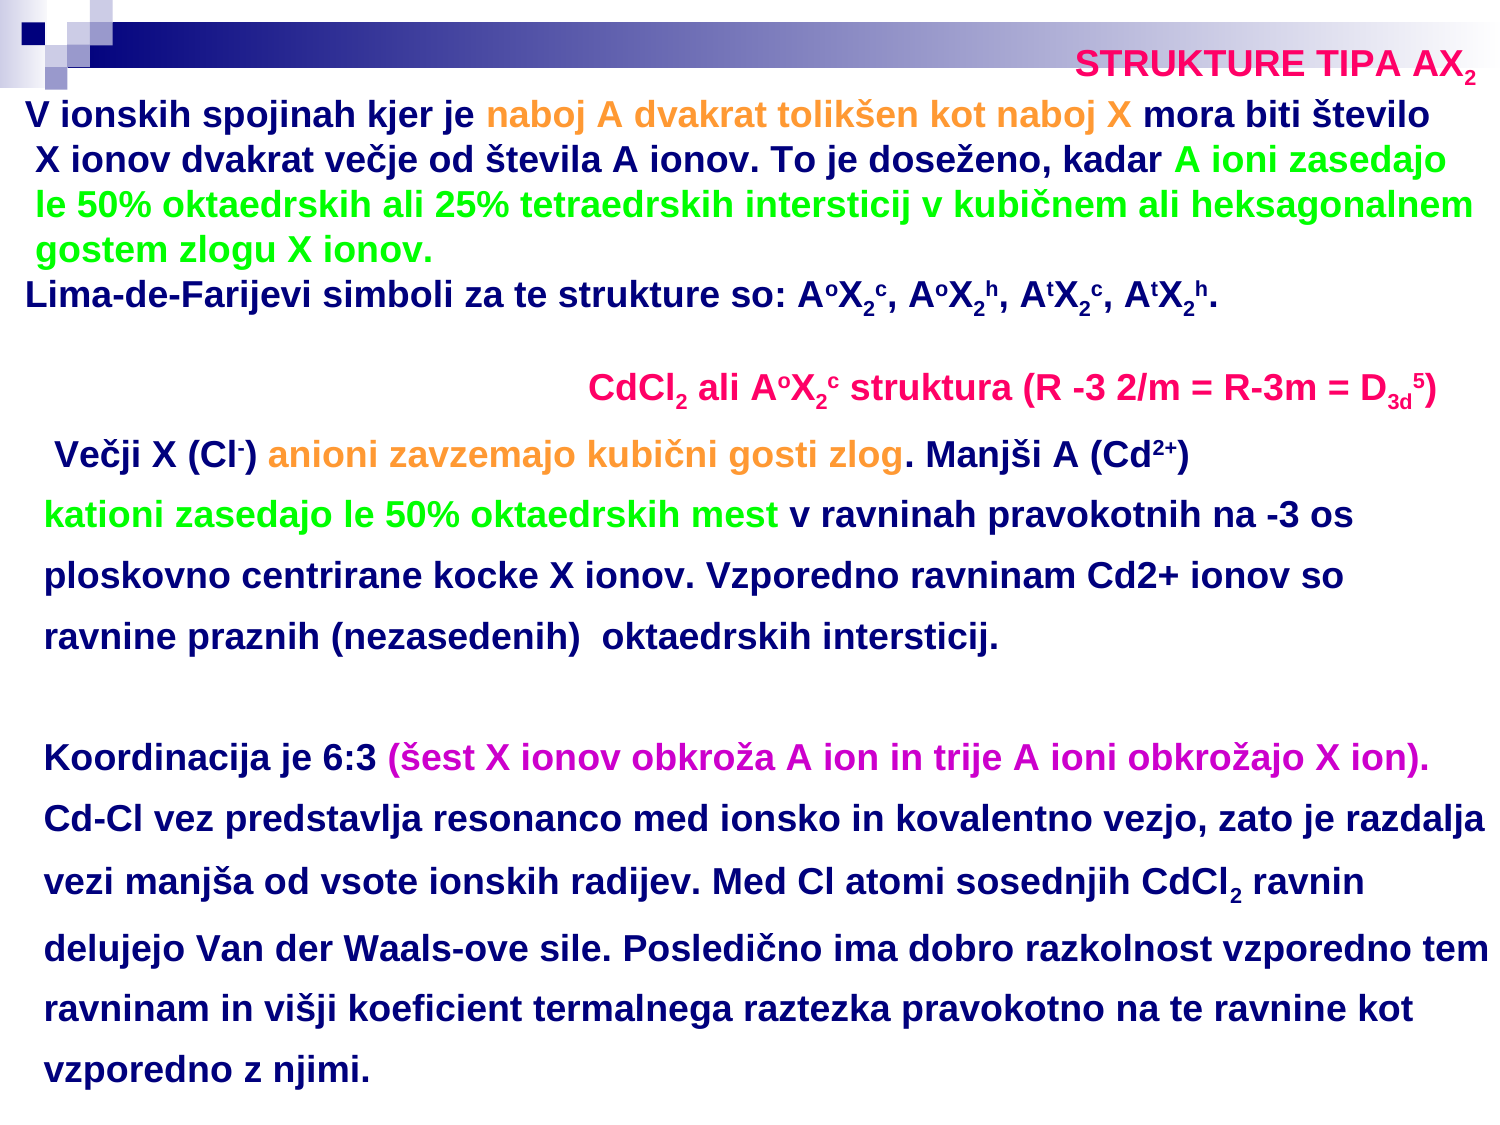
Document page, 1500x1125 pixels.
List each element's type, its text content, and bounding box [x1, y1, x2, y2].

text_box CdCl2 ali AoX2c struktura (R -3 2/m = R-3m = D3d5) Večji X (Cl-) anioni zavzemajo kubični gosti zlog. Manjši A (Cd2+) kationi zasedajo le 50% oktaedrskih mest v ravninah pravokotnih na -3 os ploskovno centrirane kocke X ionov. Vzporedno ravninam Cd2+ ionov so ravnine praznih (nezasedenih) oktaedrskih intersticij. Koordinacija je 6:3 (šest X ionov obkroža A ion in trije A ioni obkrožajo X ion). Cd-Cl vez predstavlja resonanco med ionsko in kovalentno vezjo, zato je razdalja vezi manjša od vsote ionskih radijev. Med Cl atomi sosednjih CdCl2 ravnin delujejo Van der Waals-ove sile. Posledično ima dobro razkolnost vzporedno tem ravninam in višji koeficient termalnega raztezka pravokotno na te ravnine kot vzporedno z njimi. [28, 337, 1500, 1098]
text_box STRUKTURE TIPA AX2 V ionskih spojinah kjer je naboj A dvakrat tolikšen kot naboj X mora biti število X ionov dvakrat večje od števila A ionov. To je doseženo, kadar A ioni zasedajo le 50% oktaedrskih ali 25% tetraedrskih intersticij v kubičnem ali heksagonalnem gostem zlogu X ionov. Lima-de-Farijevi simboli za te strukture so: AoX2c, AoX2h, AtX2c, AtX2h. [9, 30, 1492, 329]
